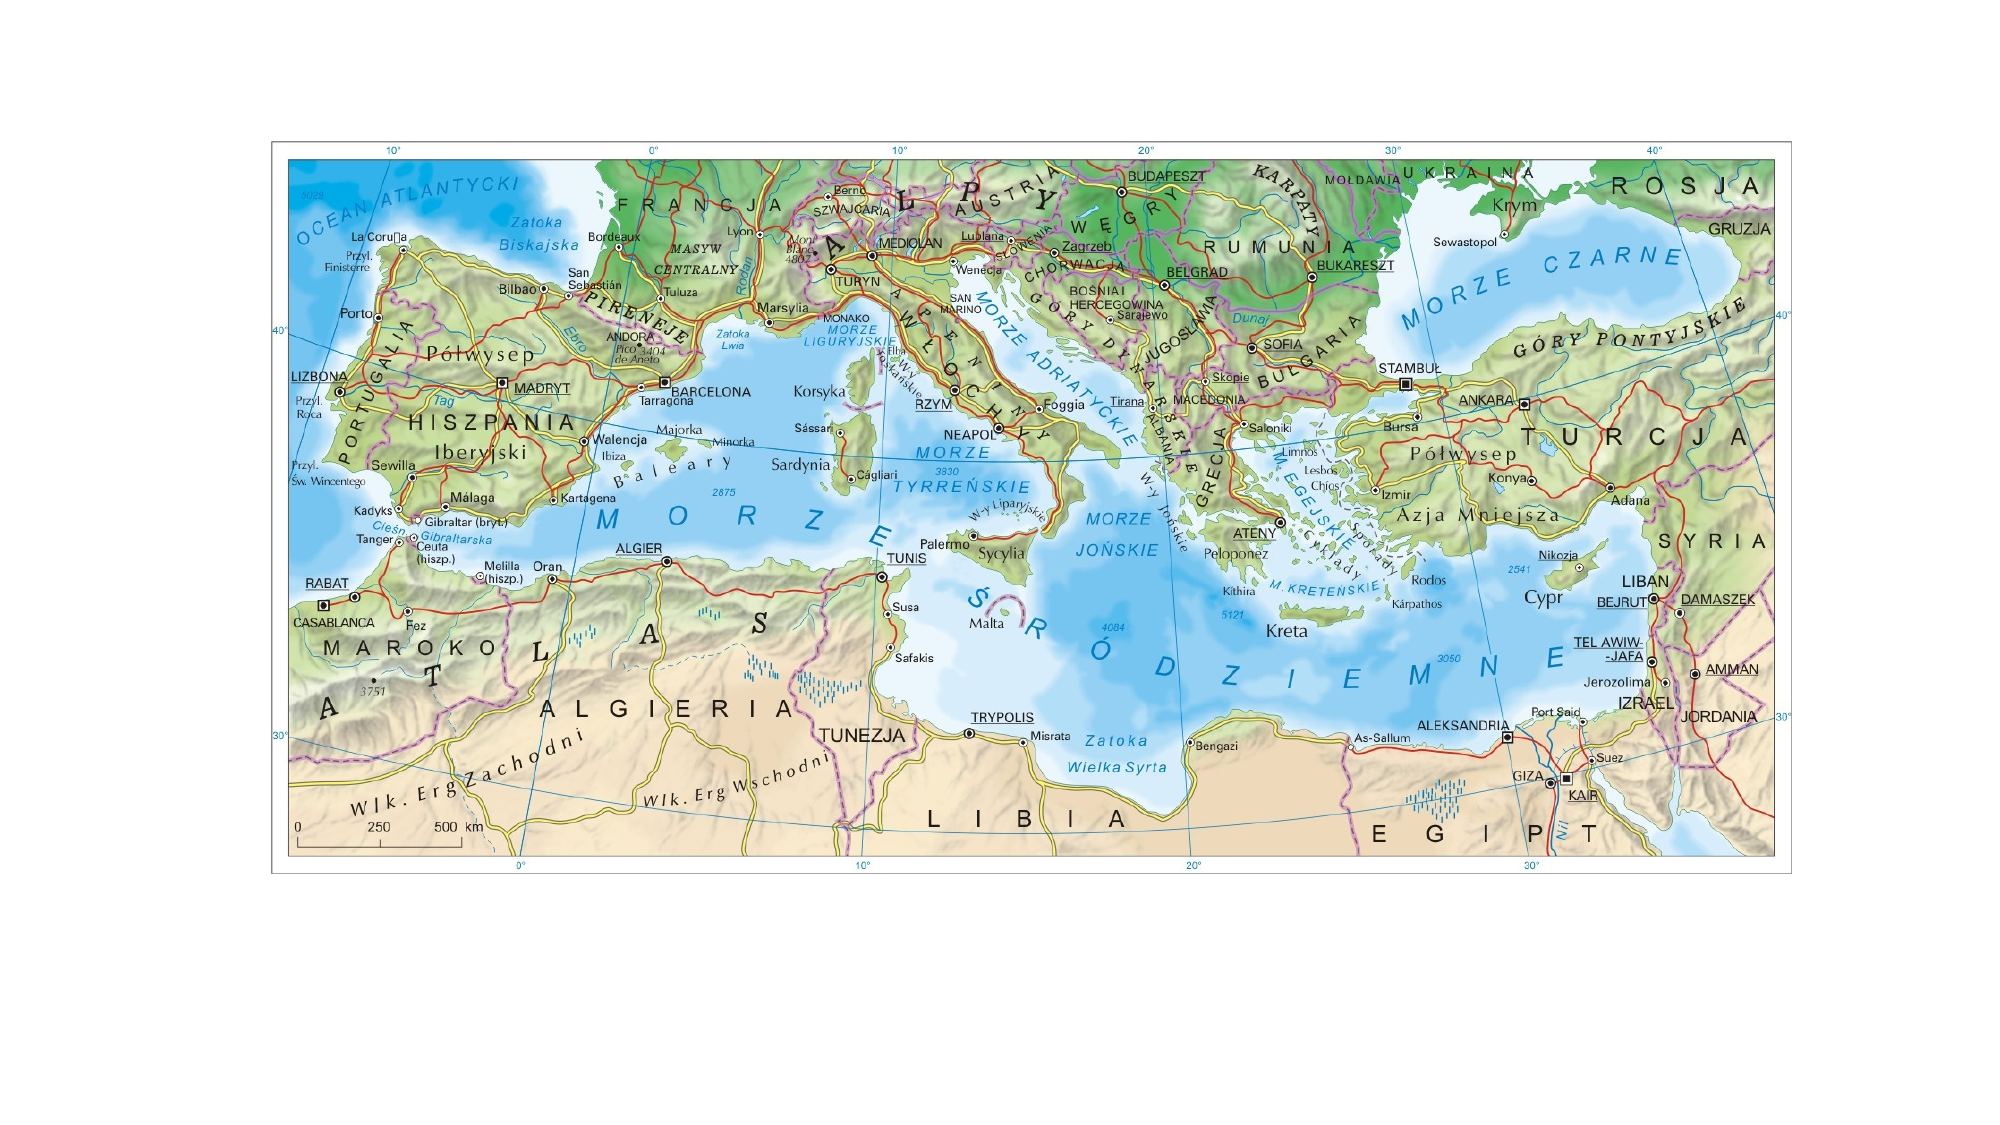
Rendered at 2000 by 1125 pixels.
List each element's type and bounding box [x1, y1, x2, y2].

picture [271, 141, 1792, 874]
